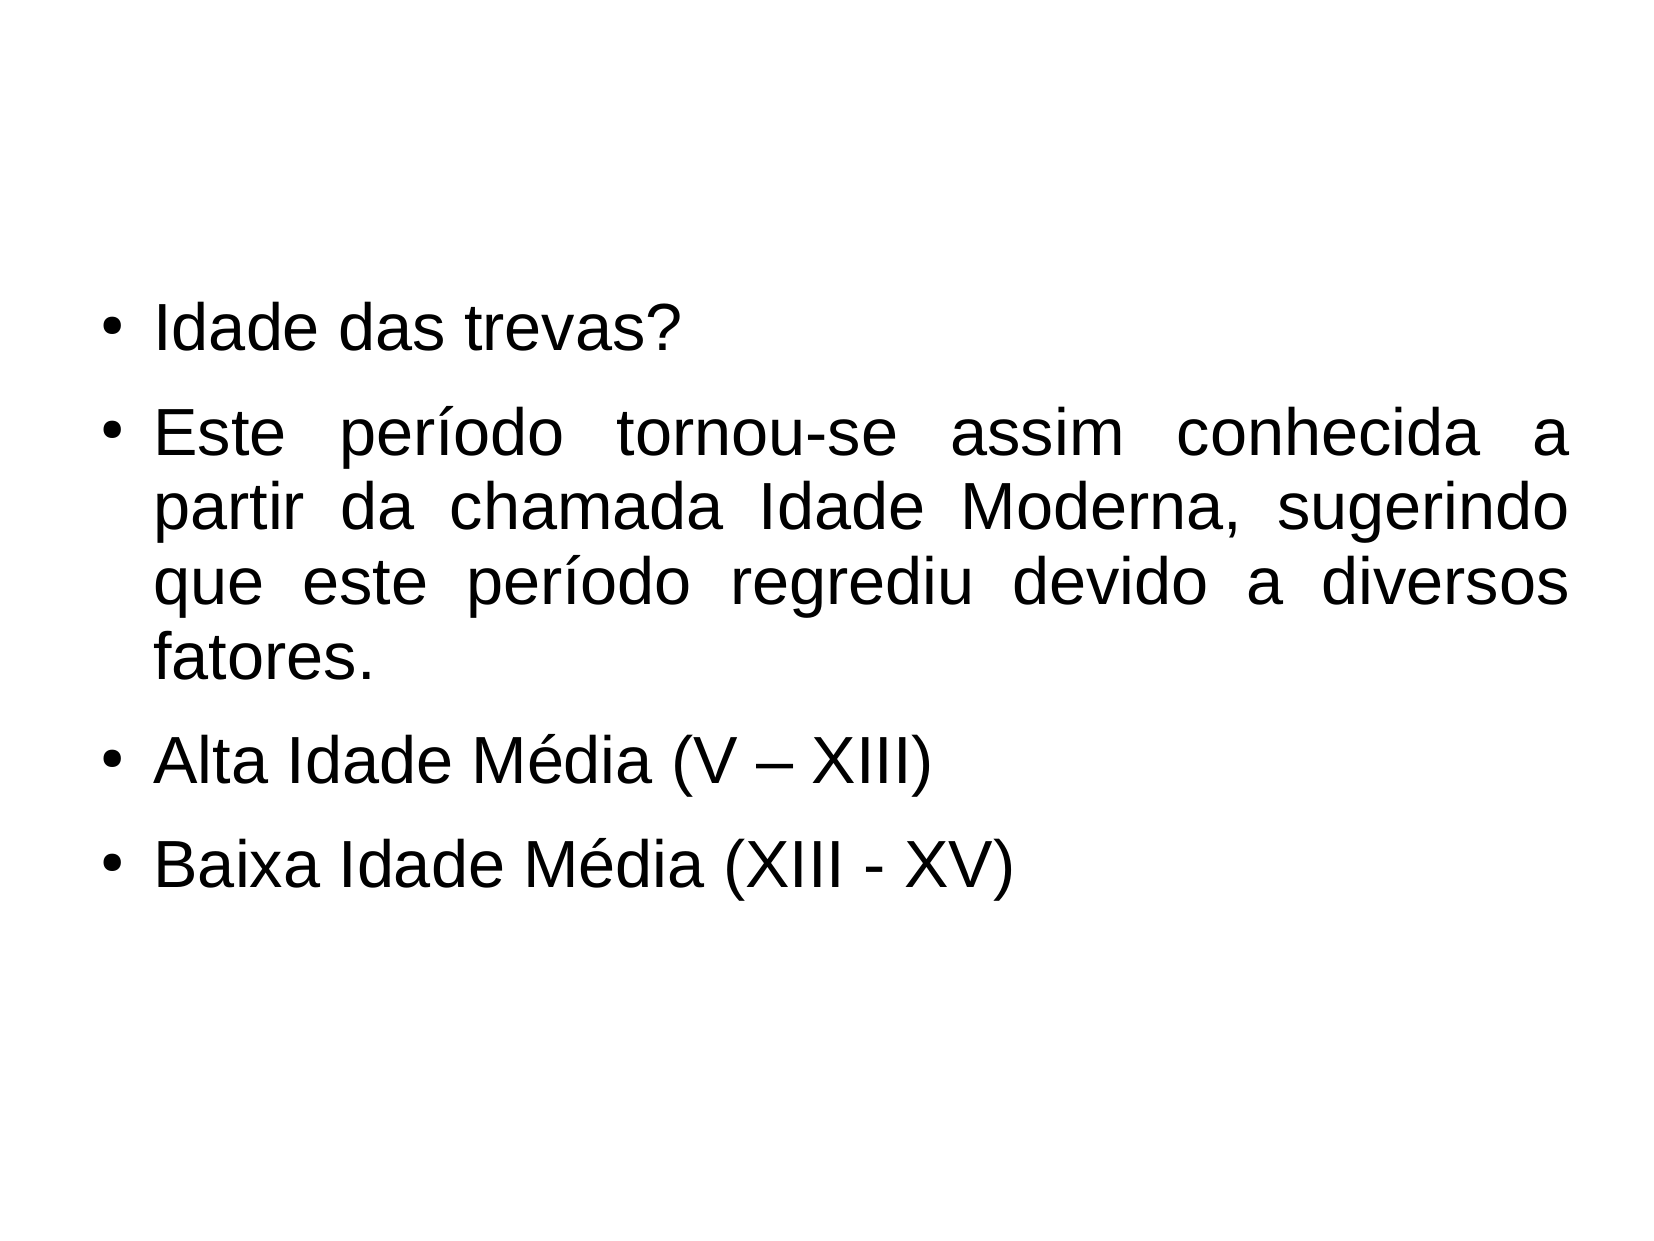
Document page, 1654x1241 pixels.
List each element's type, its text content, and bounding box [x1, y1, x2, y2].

list Idade das trevas? Este período tornou-se assim conhecida a partir da chamada Idade Moderna, sugerindo que este período regrediu devido a diversos fatores. Alta Idade Média (V – XIII) Baixa Idade Média (XIII - XV) [82, 290, 1571, 1010]
